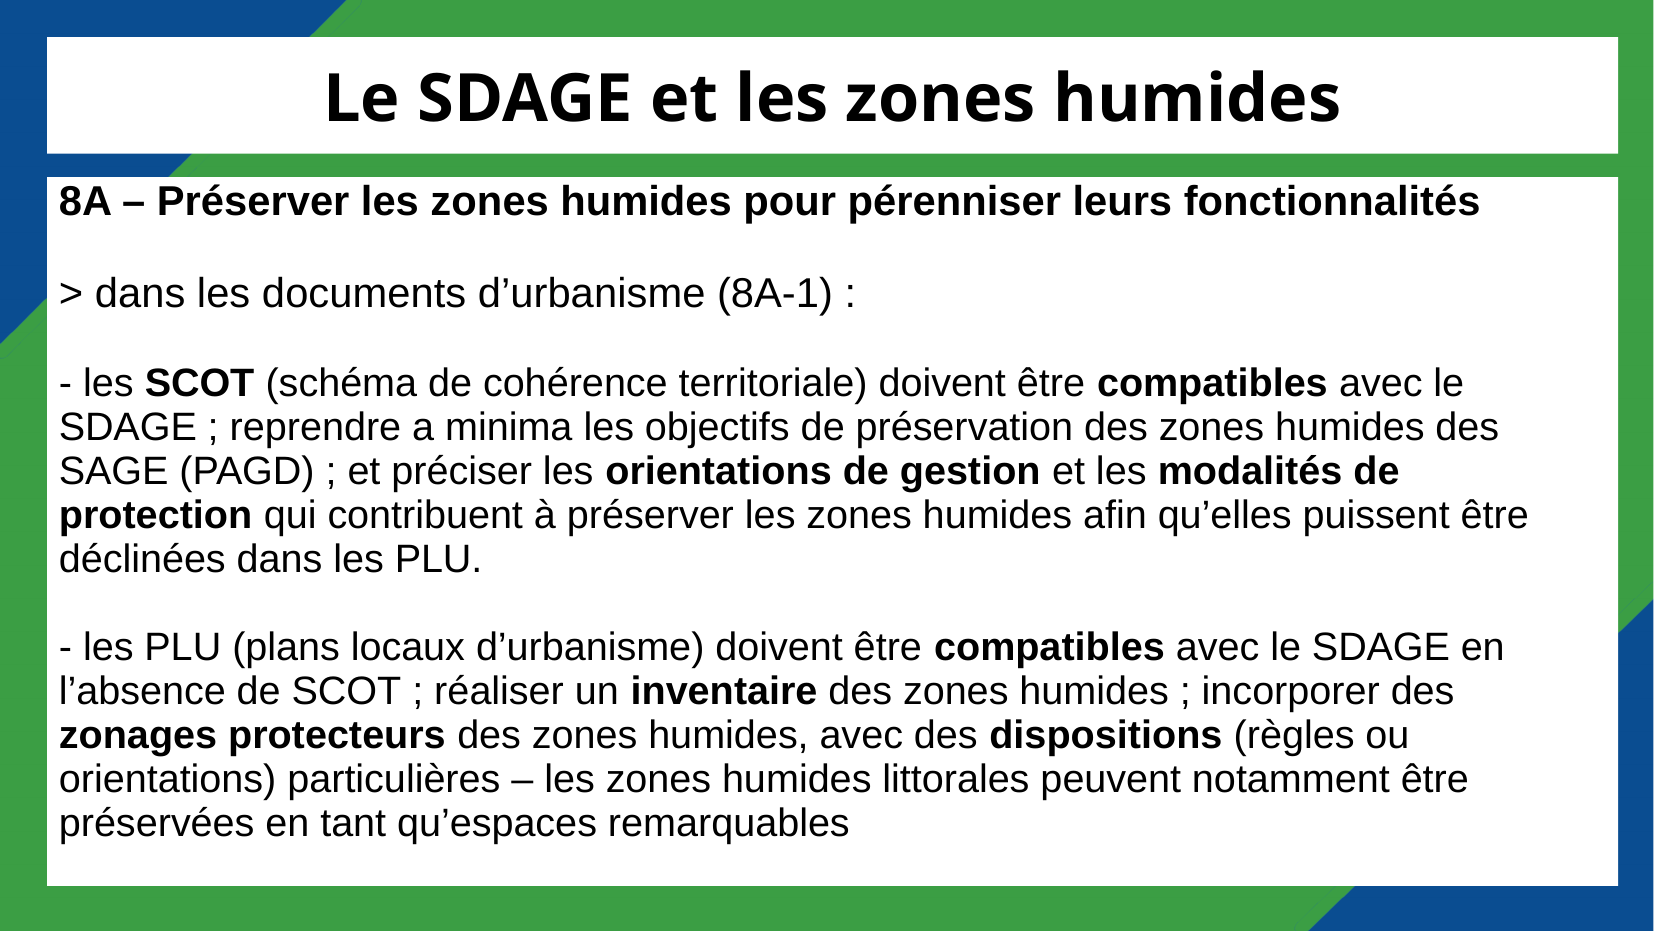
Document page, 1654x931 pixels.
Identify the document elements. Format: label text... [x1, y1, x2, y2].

picture [0, 0, 1654, 931]
title 8A – Préserver les zones humides pour pérenniser leurs fonctionnalités > dans les documents d’urbanisme (8A-1) : - les SCOT (schéma de cohérence territoriale) doivent être compatibles avec le SDAGE ; reprendre a minima les objectifs de préservation des zones humides des SAGE (PAGD) ; et préciser les orientations de gestion et les modalités de protection qui contribuent à préserver les zones humides afin qu’elles puissent être déclinées dans les PLU. - les PLU (plans locaux d’urbanisme) doivent être compatibles avec le SDAGE en l’absence de SCOT ; réaliser un inventaire des zones humides ; incorporer des zonages protecteurs des zones humides, avec des dispositions (règles ou orientations) particulières – les zones humides littorales peuvent notamment être préservées en tant qu’espaces remarquables [47, 177, 1619, 886]
title Le SDAGE et les zones humides [47, 37, 1619, 154]
